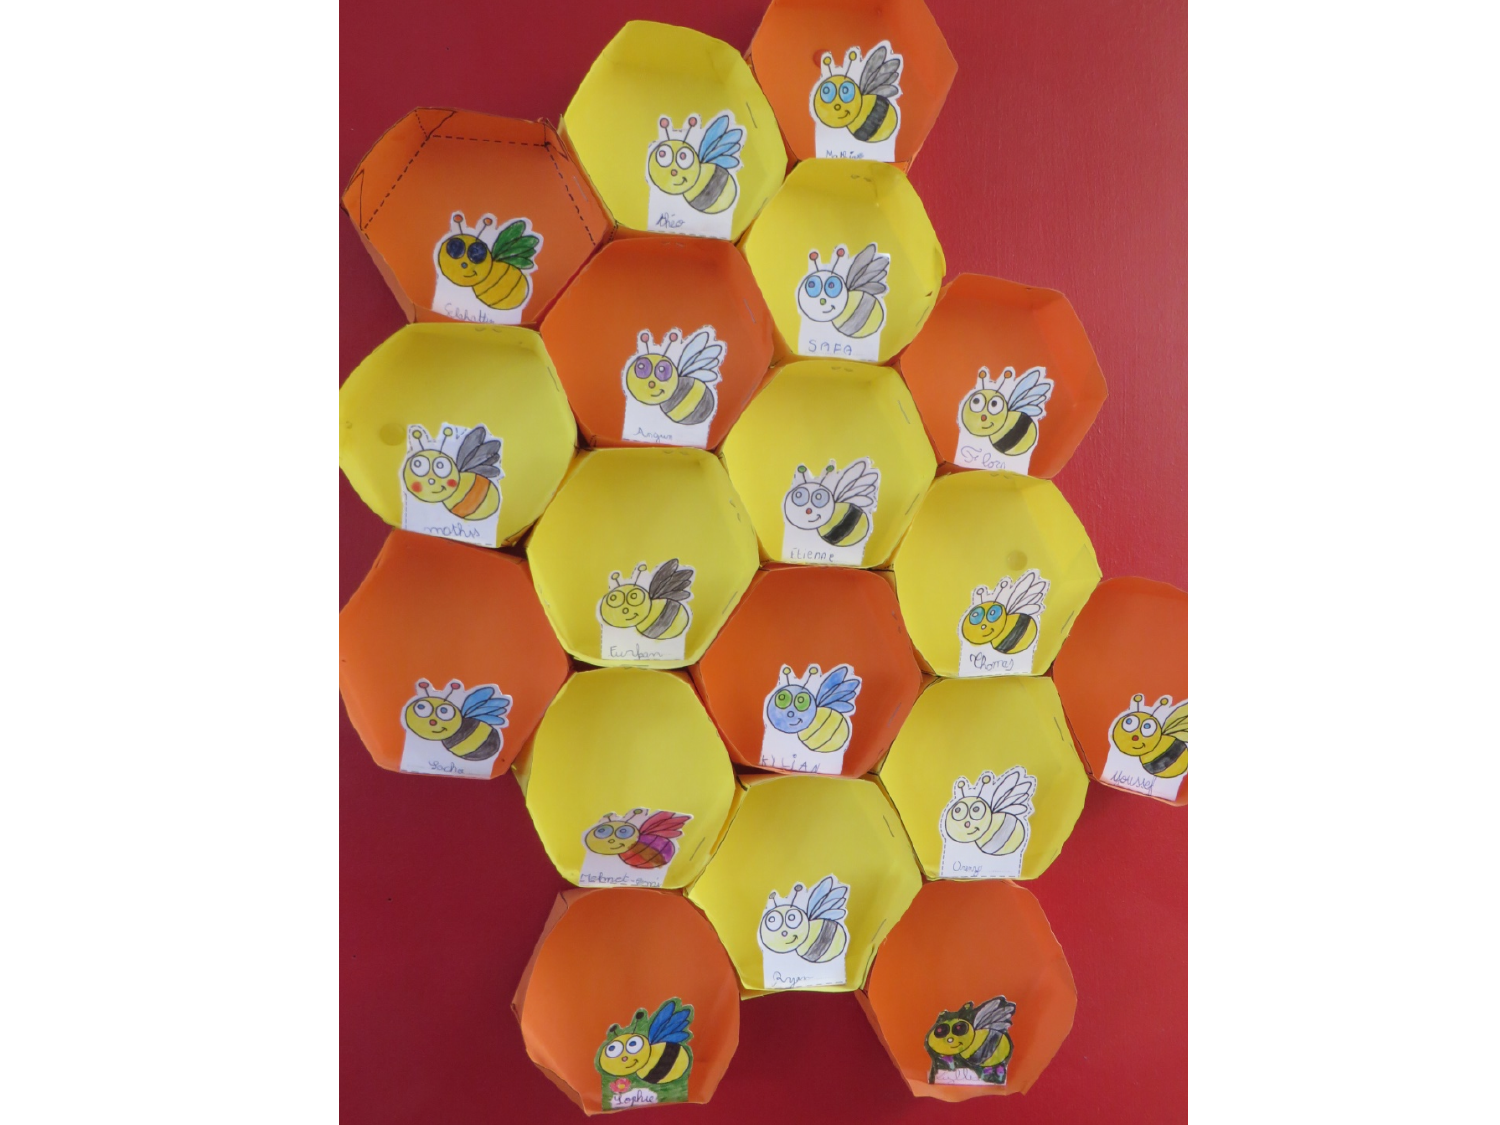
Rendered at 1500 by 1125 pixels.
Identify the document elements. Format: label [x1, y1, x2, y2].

picture [338, 0, 1188, 1125]
